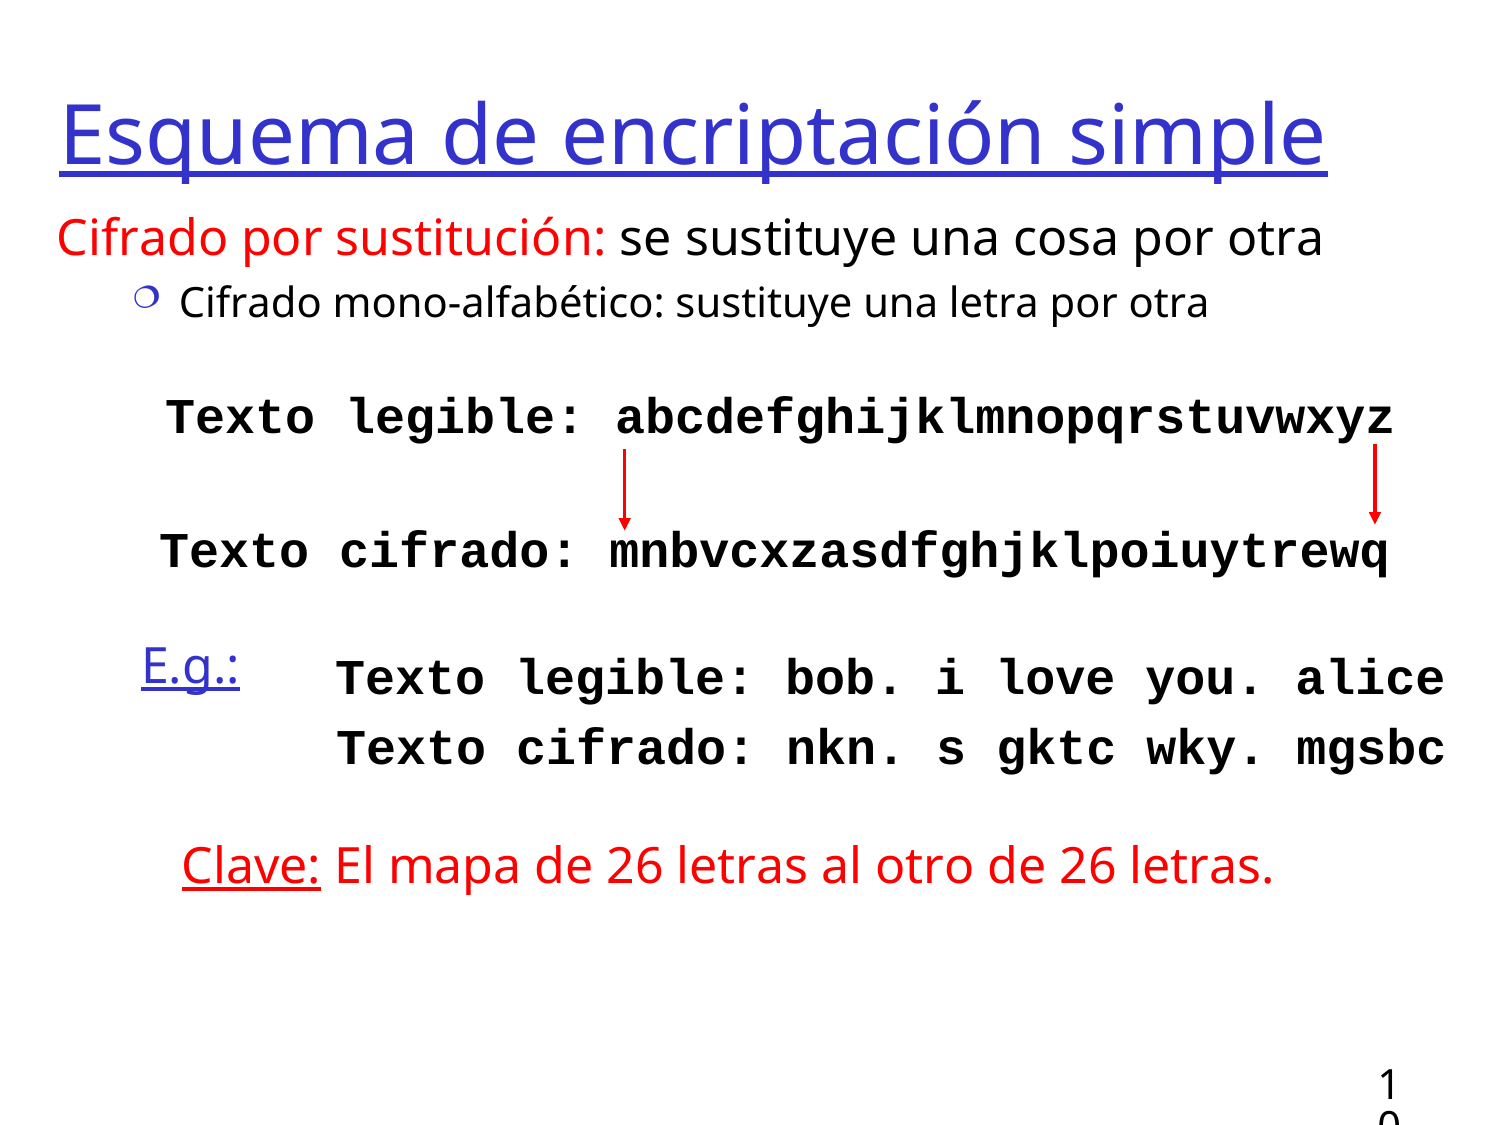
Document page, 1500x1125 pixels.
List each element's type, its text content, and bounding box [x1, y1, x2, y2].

text_box Texto legible: abcdefghijklmnopqrstuvwxyz [150, 376, 1410, 452]
title Esquema de encriptación simple [44, 37, 1456, 198]
text_box Clave: El mapa de 26 letras al otro de 26 letras. [166, 825, 1291, 902]
text_box E.g.: [126, 625, 256, 702]
text_box Texto cifrado: nkn. s gktc wky. mgsbc [321, 706, 1461, 782]
list Cifrado por sustitución: se sustituye una cosa por otra Cifrado mono-alfabético: sustituye una letra por otra [41, 198, 1472, 429]
text_box Texto legible: bob. i love you. alice [320, 636, 1460, 713]
text_box Texto cifrado: mnbvcxzasdfghjklpoiuytrewq [144, 510, 1404, 586]
